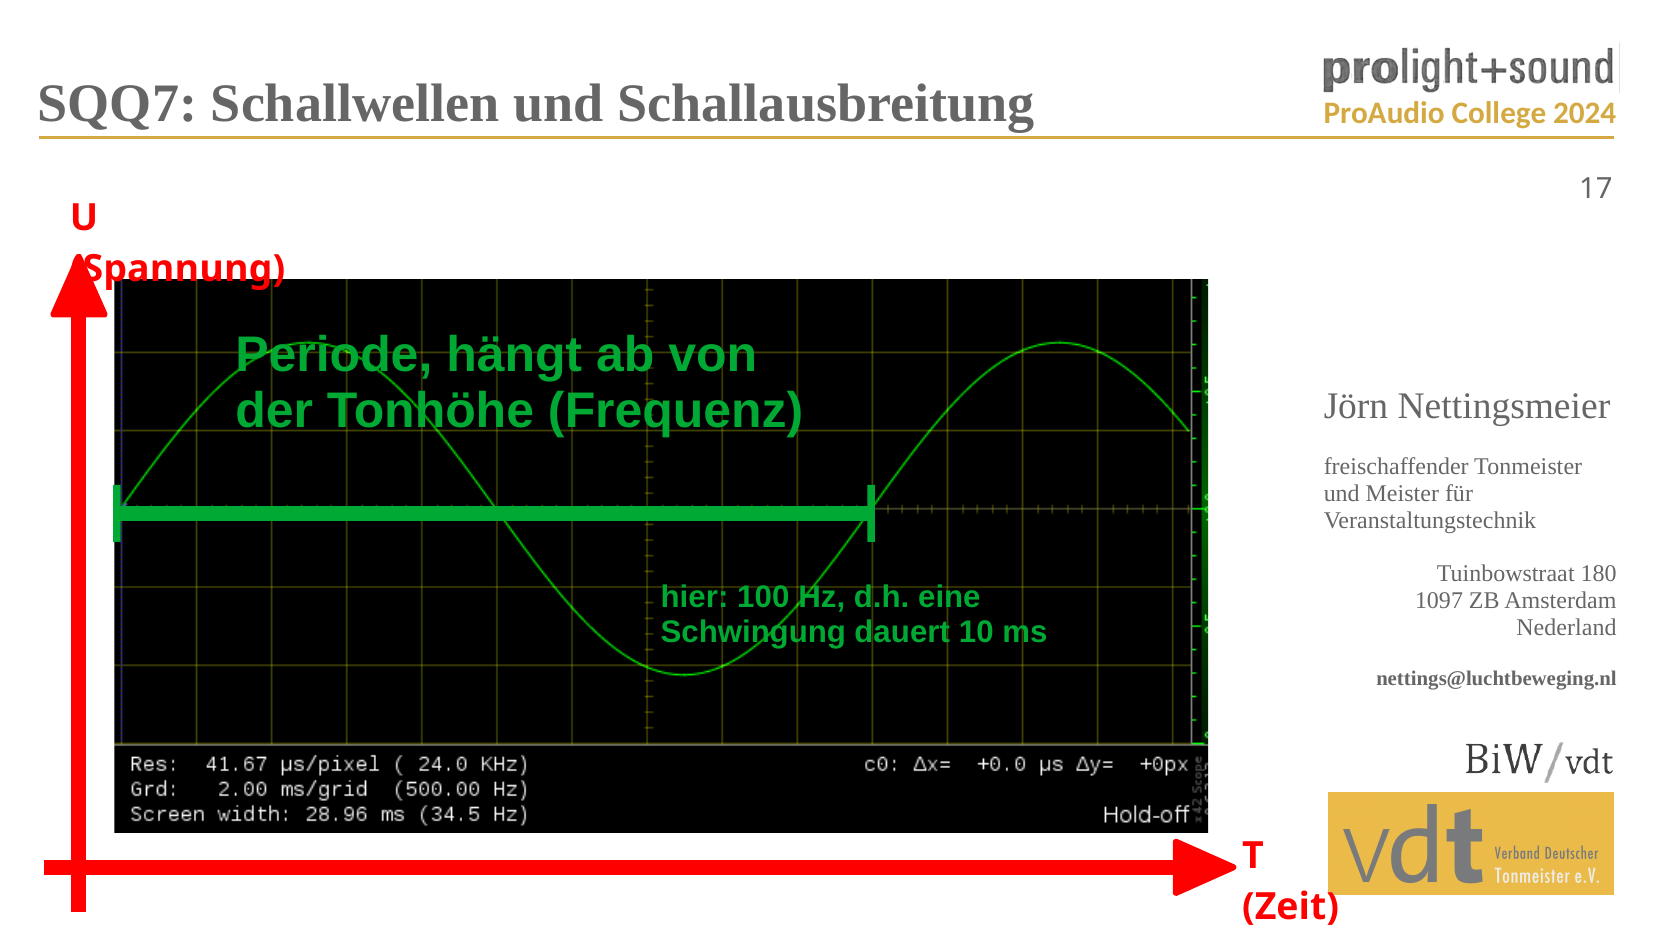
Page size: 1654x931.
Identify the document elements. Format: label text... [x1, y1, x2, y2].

list Die zweite Quelle kann auch eine Reflexion sein. [1462, 738, 1619, 784]
text_box U (Spannung) [55, 183, 327, 254]
text_box Periode, hängt ab von der Tonhöhe (Frequenz) [220, 319, 824, 502]
text_box T (Zeit) [1227, 820, 1358, 924]
picture [114, 279, 1209, 833]
title SQQ7: Schallwellen und Schallausbreitung [37, 43, 1275, 164]
picture [1318, 42, 1620, 93]
text_box hier: 100 Hz, d.h. eine Schwingung dauert 10 ms [645, 572, 1201, 798]
